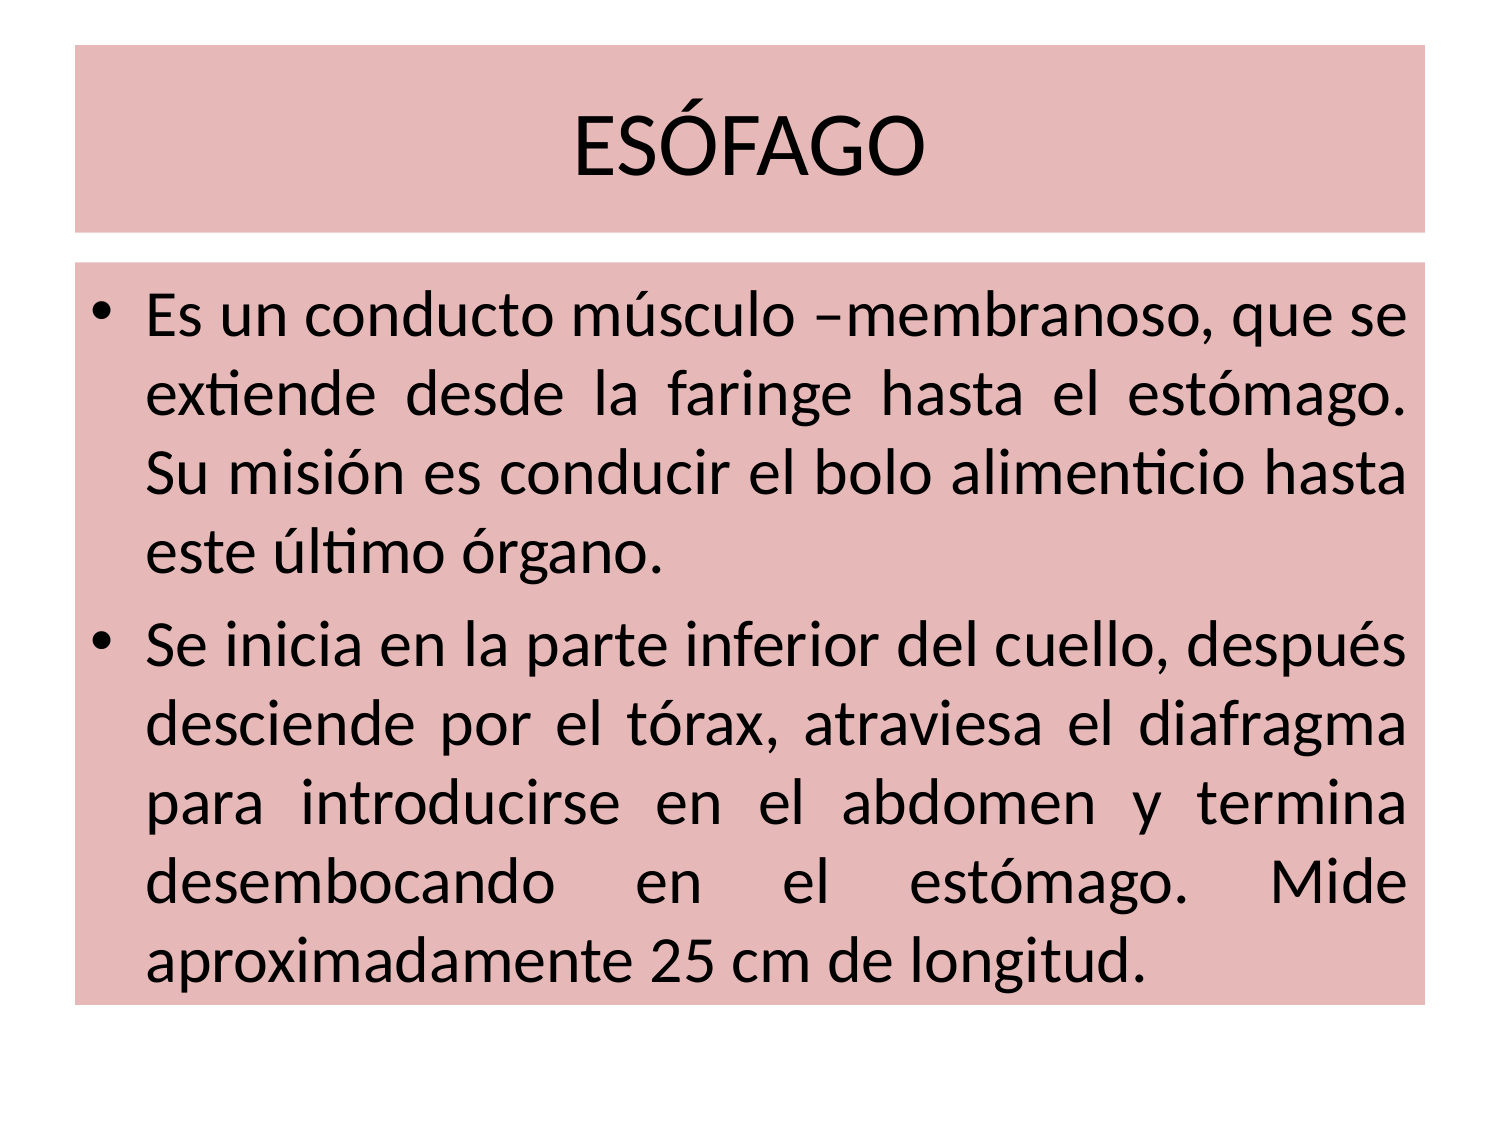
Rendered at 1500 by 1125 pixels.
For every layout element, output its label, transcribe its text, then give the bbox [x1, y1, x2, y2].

title ESÓFAGO [75, 45, 1425, 233]
list Es un conducto músculo –membranoso, que se extiende desde la faringe hasta el estómago. Su misión es conducir el bolo alimenticio hasta este último órgano. Se inicia en la parte inferior del cuello, después desciende por el tórax, atraviesa el diafragma para introducirse en el abdomen y termina desembocando en el estómago. Mide aproximadamente 25 cm de longitud. [75, 262, 1425, 1005]
